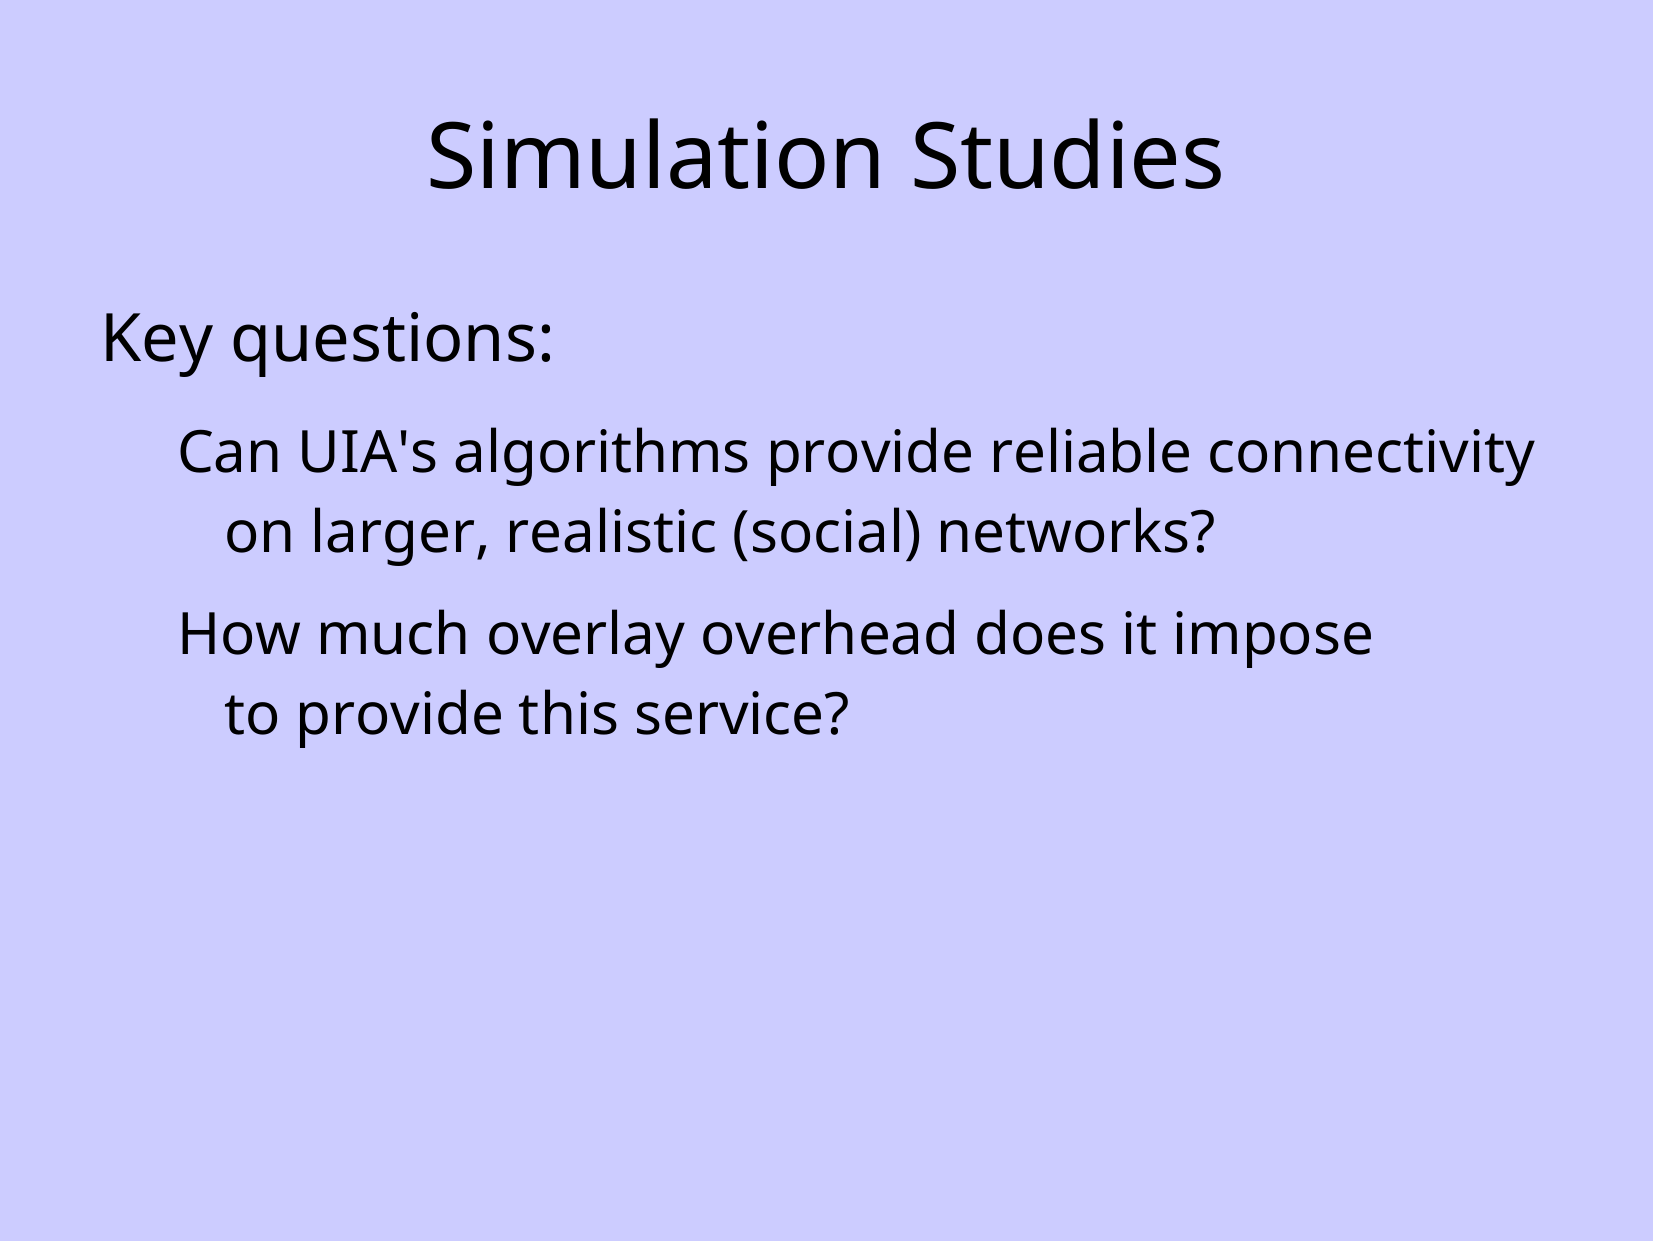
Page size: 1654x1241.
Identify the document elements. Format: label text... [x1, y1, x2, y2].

title Simulation Studies [82, 56, 1571, 250]
list Key questions: Can UIA's algorithms provide reliable connectivity on larger, realistic (social) networks? How much overlay overhead does it impose to provide this service? [82, 290, 1571, 1095]
